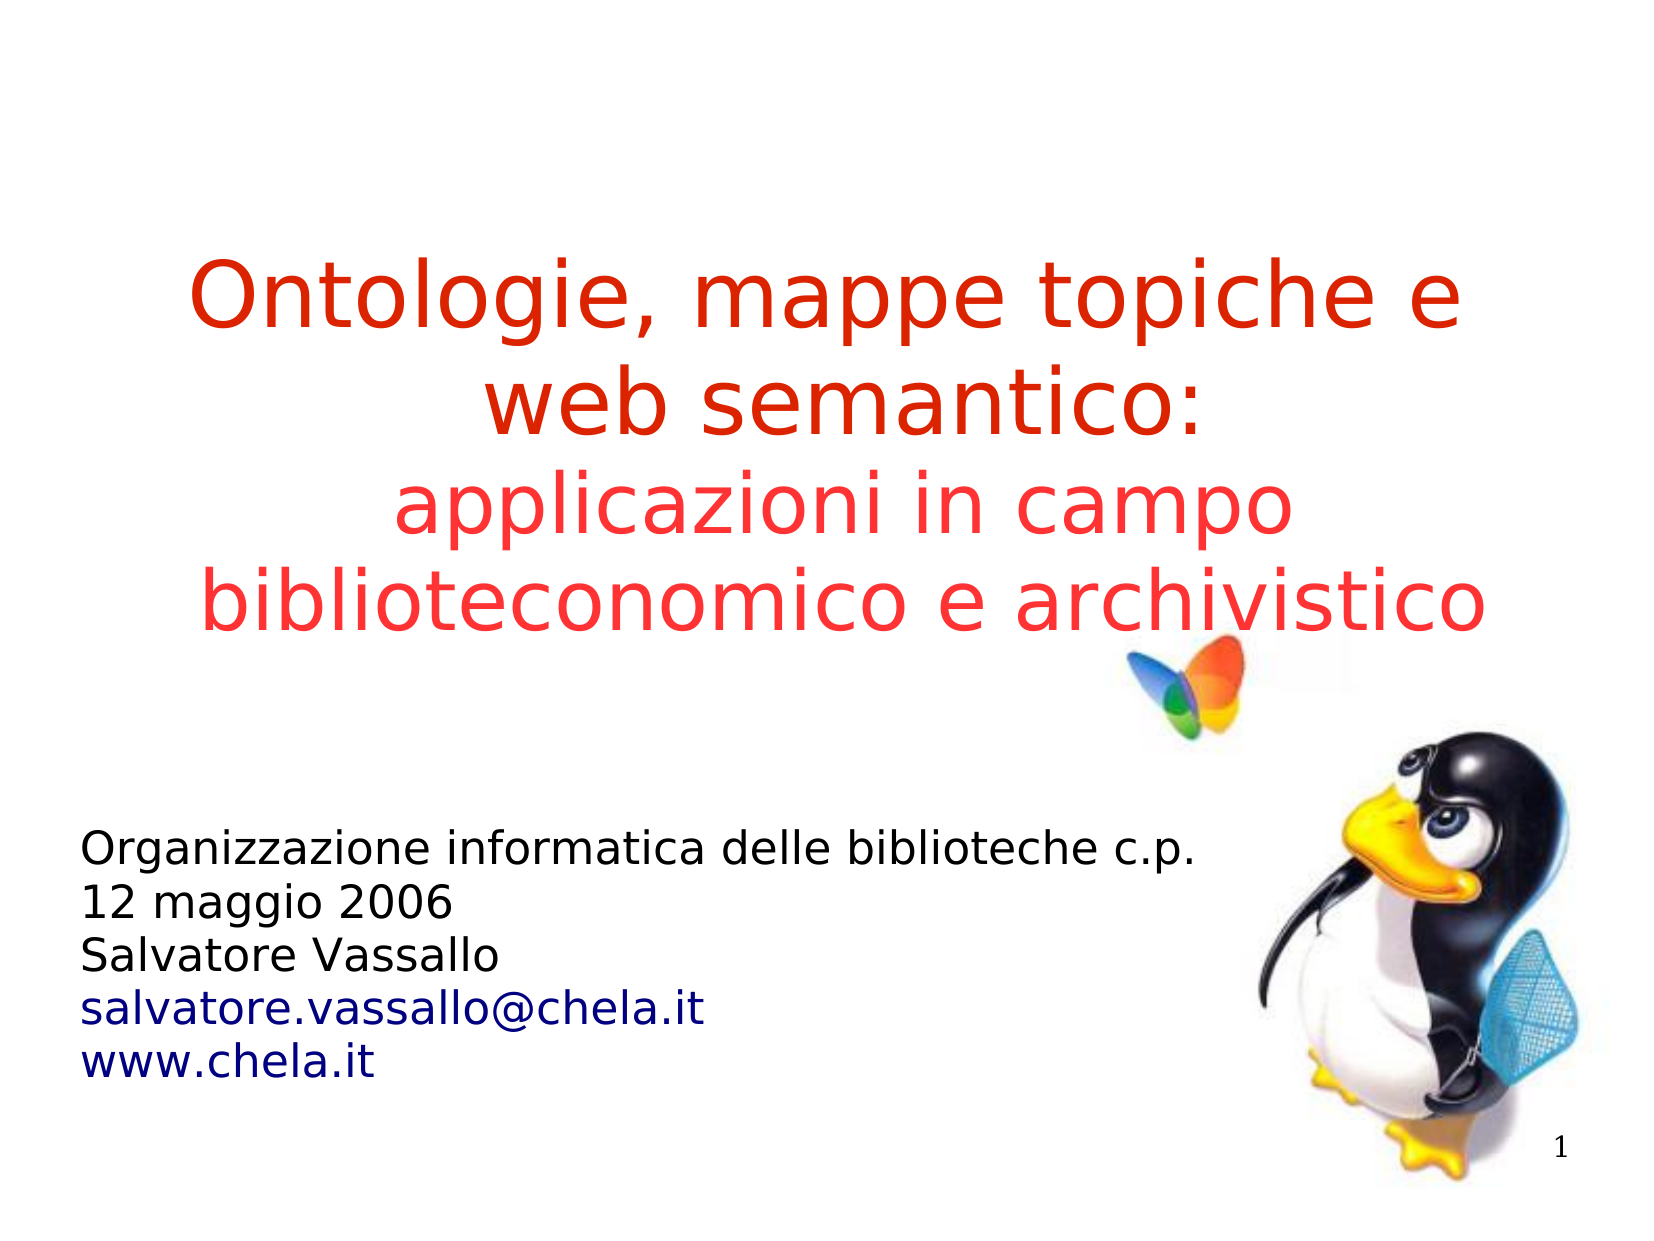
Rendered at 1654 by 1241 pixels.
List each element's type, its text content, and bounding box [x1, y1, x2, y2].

text_box Organizzazione informatica delle biblioteche c.p. 12 maggio 2006 Salvatore Vassallo salvatore.vassallo@chela.it www.chela.it [64, 814, 1276, 1097]
title Ontologie, mappe topiche e web semantico: applicazioni in campo biblioteconomico e archivistico [64, 242, 1554, 651]
picture [708, 620, 1647, 1204]
